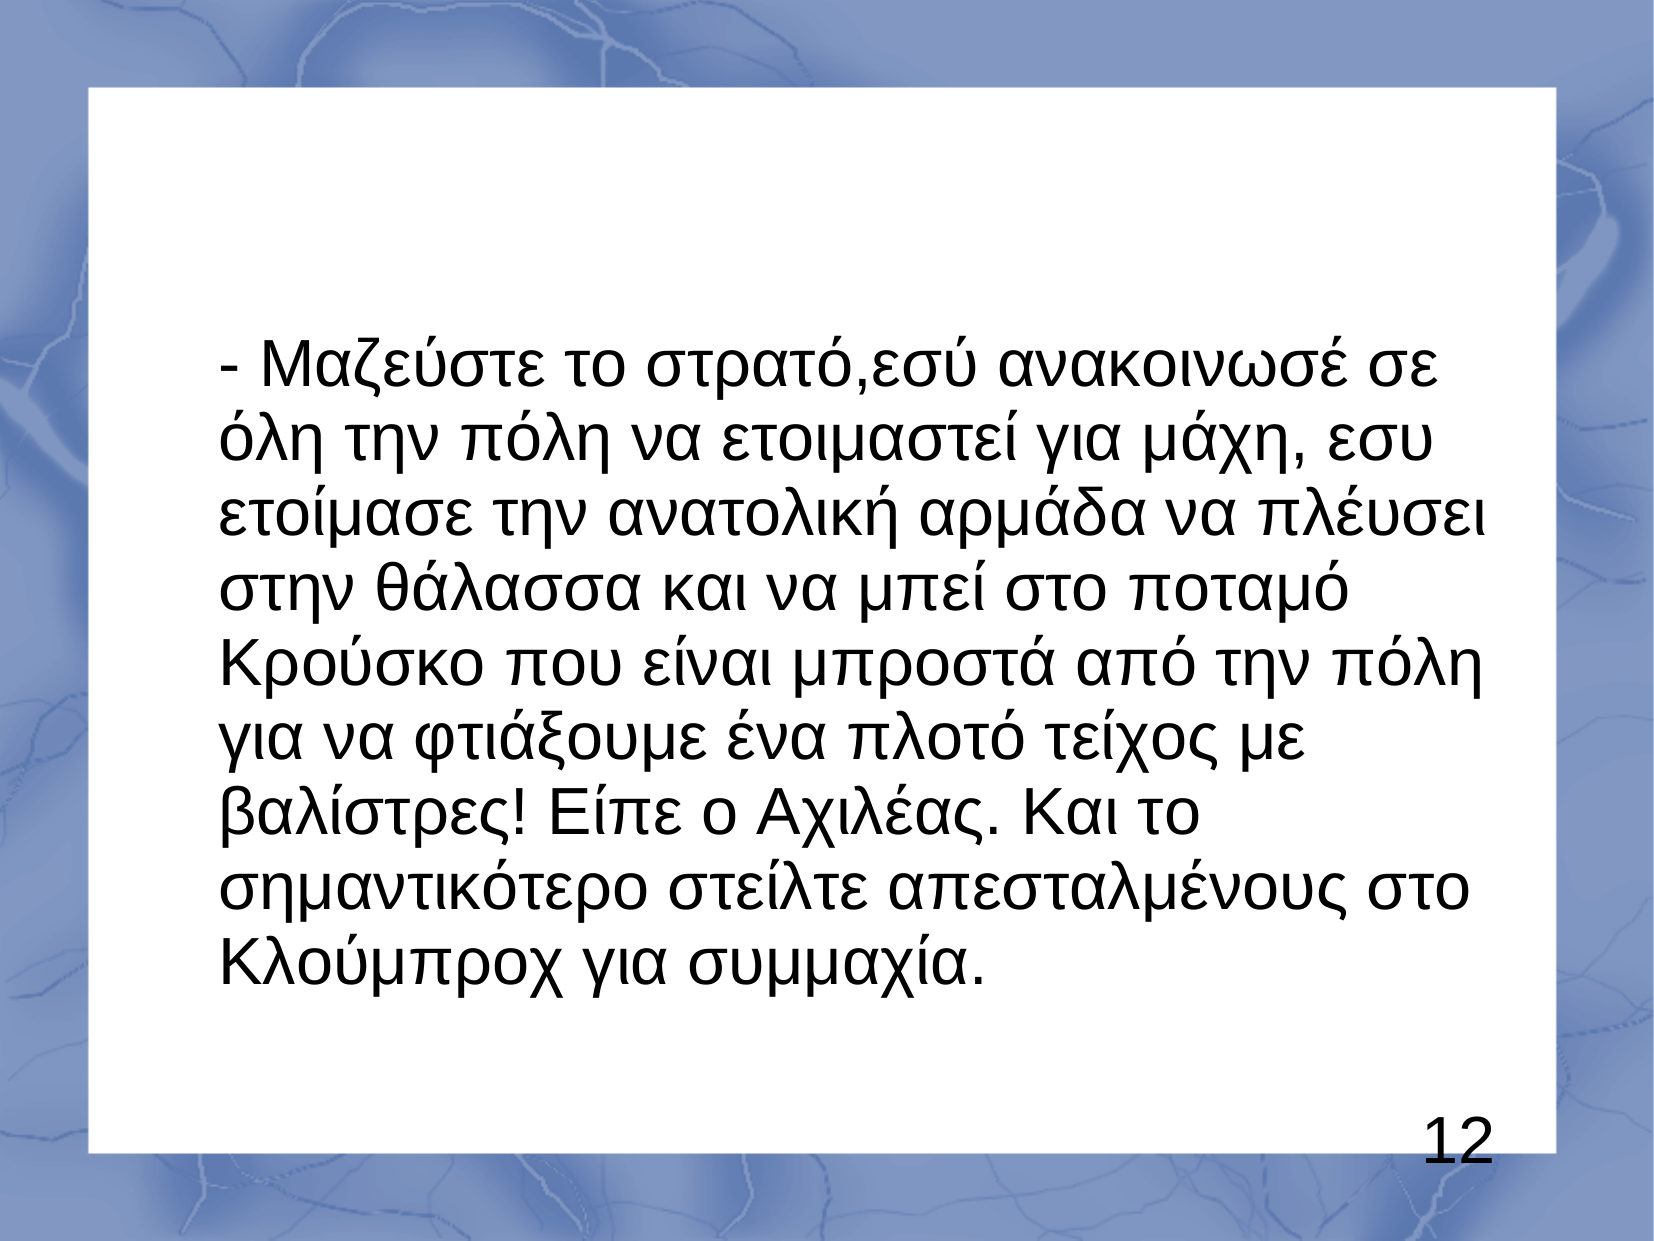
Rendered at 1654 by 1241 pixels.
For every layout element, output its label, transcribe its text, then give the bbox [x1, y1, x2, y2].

picture [0, 0, 1654, 1241]
list - Μαζεύστε το στρατό,εσύ ανακοινωσέ σε όλη την πόλη να ετοιμαστεί για μάχη, εσυ ετοίμασε την ανατολική αρμάδα να πλέυσει στην θάλασσα και να μπεί στο ποταμό Κρούσκο που είναι μπροστά από την πόλη για να φτιάξουμε ένα πλοτό τείχος με βαλίστρες! Είπε ο Αχιλέας. Και το σημαντικότερο στείλτε απεσταλμένους στο Κλούμπροχ για συμμαχία. 12 [147, 325, 1506, 1178]
